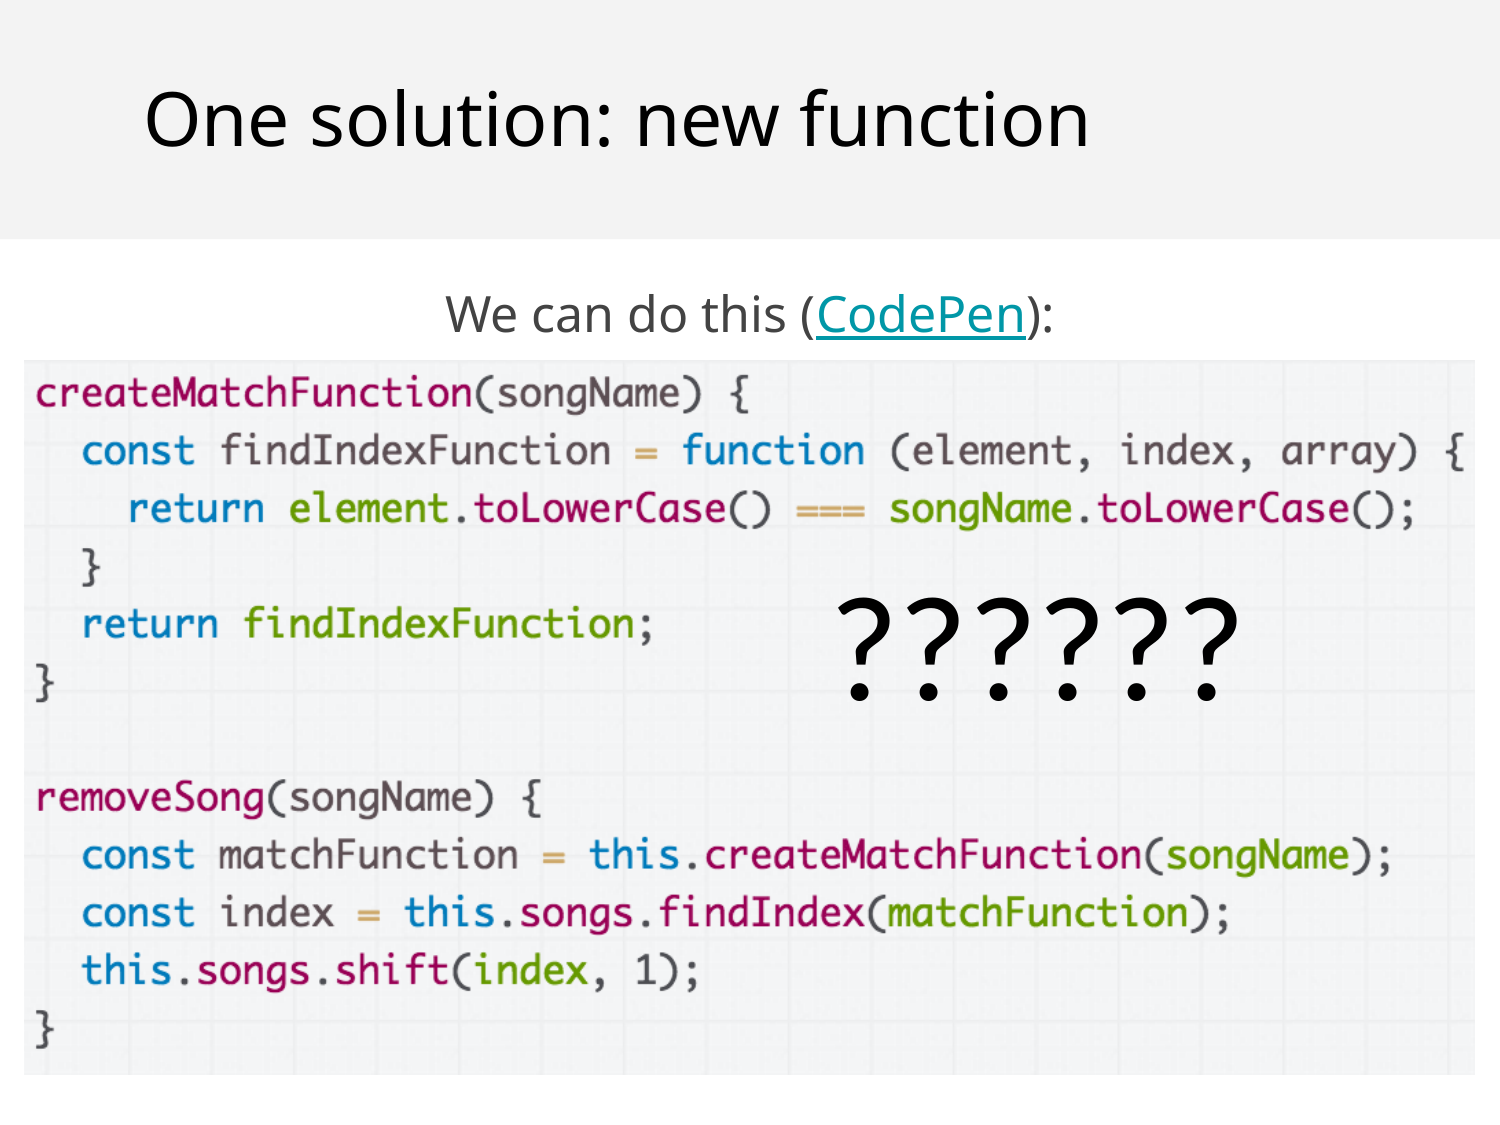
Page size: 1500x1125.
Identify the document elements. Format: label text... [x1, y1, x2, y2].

list We can do this (CodePen): [122, 257, 1378, 336]
picture [24, 360, 1475, 1075]
title One solution: new function [128, 56, 1372, 183]
text_box ?????? [814, 535, 1357, 661]
